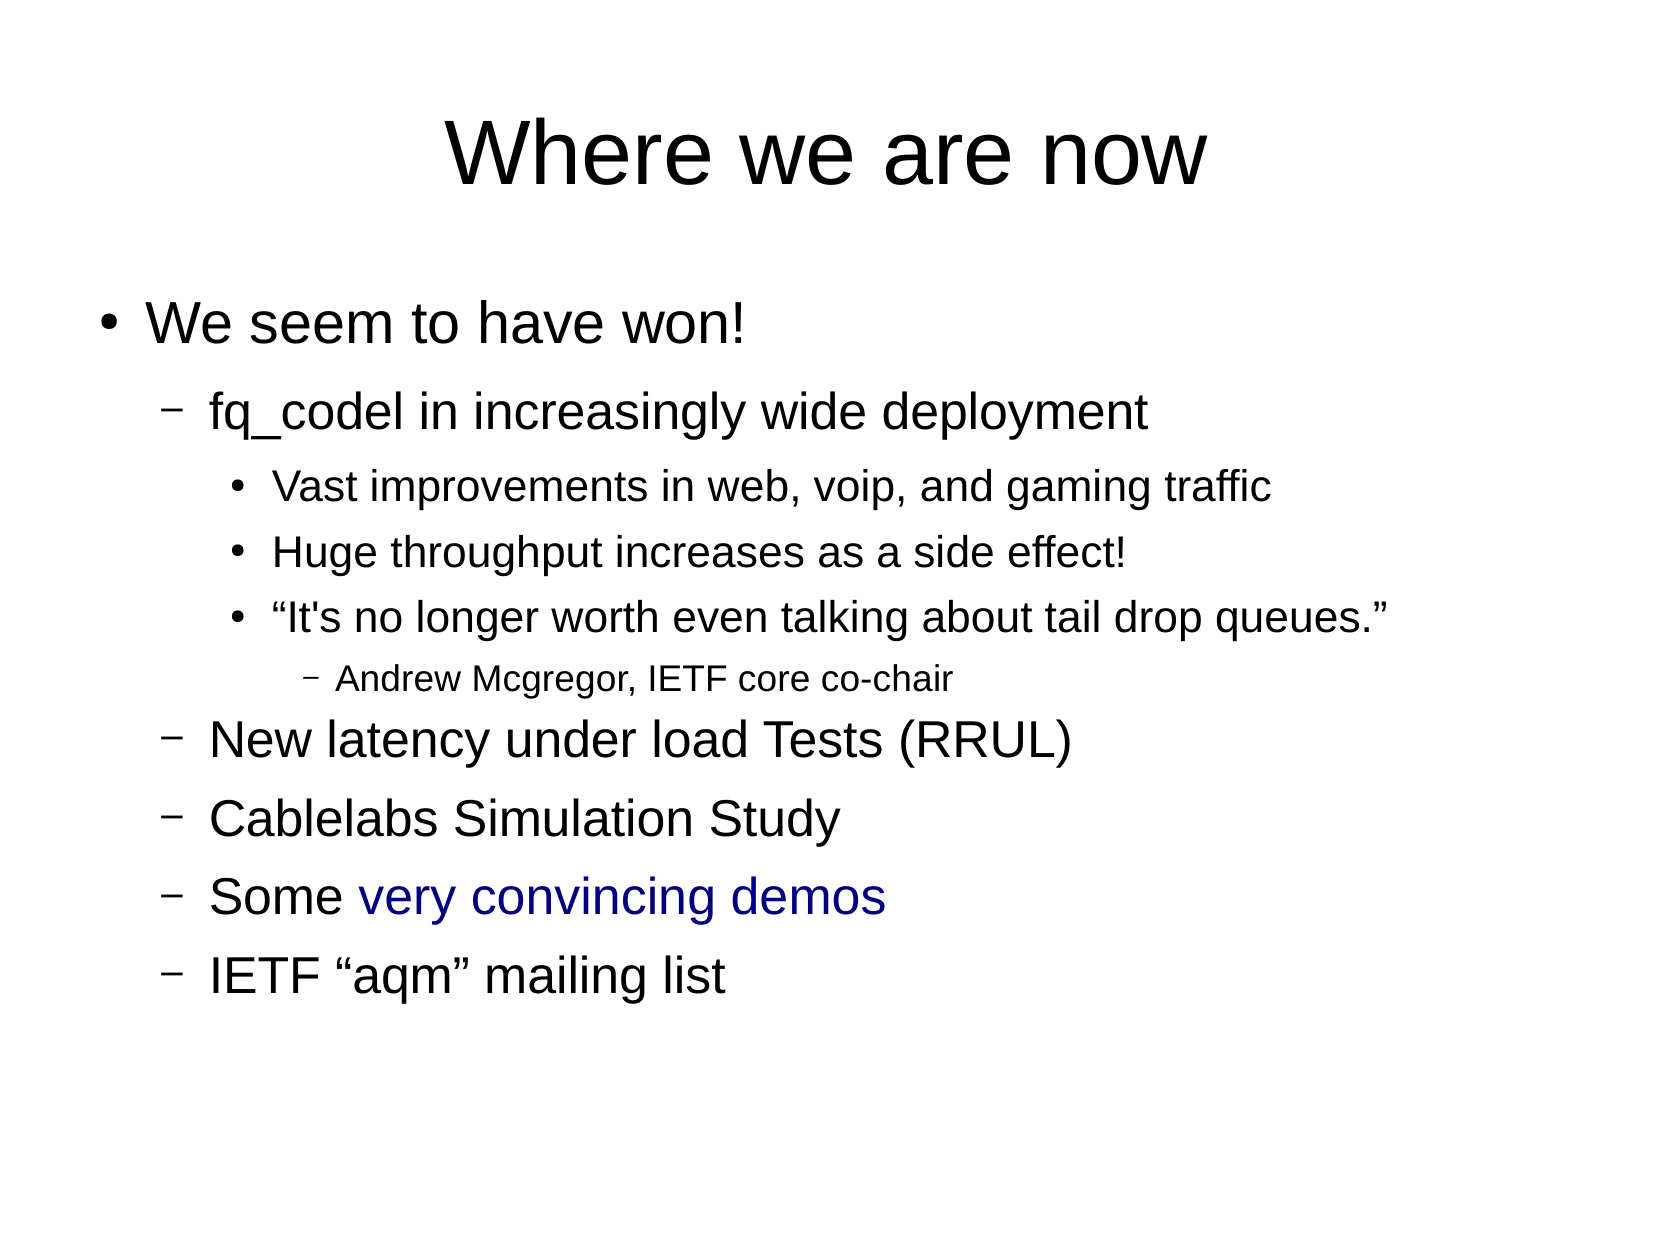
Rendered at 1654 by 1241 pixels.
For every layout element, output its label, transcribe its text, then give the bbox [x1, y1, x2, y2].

title Where we are now [82, 49, 1571, 257]
list We seem to have won! fq_codel in increasingly wide deployment Vast improvements in web, voip, and gaming traffic Huge throughput increases as a side effect! “It's no longer worth even talking about tail drop queues.” Andrew Mcgregor, IETF core co-chair New latency under load Tests (RRUL) Cablelabs Simulation Study Some very convincing demos IETF “aqm” mailing list [82, 290, 1538, 1010]
